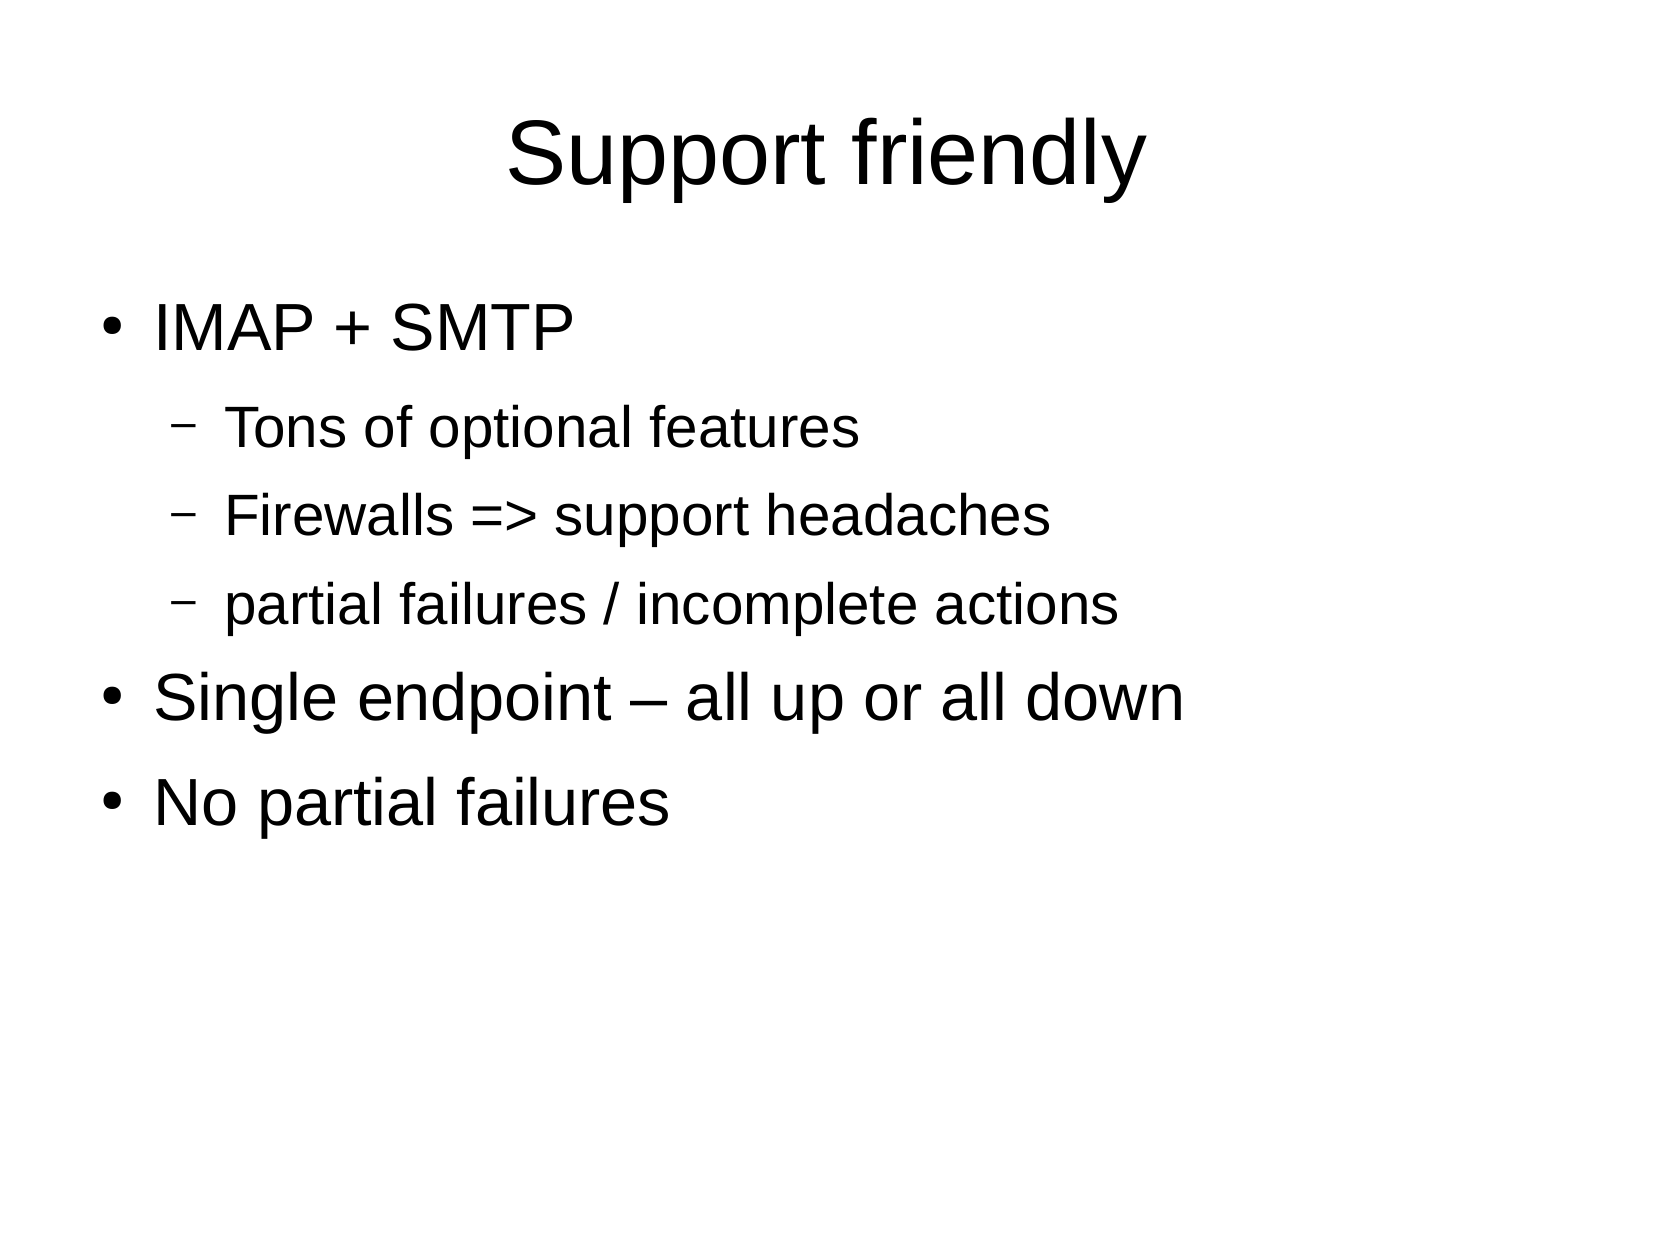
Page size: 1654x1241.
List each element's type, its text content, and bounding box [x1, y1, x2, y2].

list IMAP + SMTP Tons of optional features Firewalls => support headaches partial failures / incomplete actions Single endpoint – all up or all down No partial failures [82, 290, 1571, 1010]
title Support friendly [82, 49, 1571, 257]
